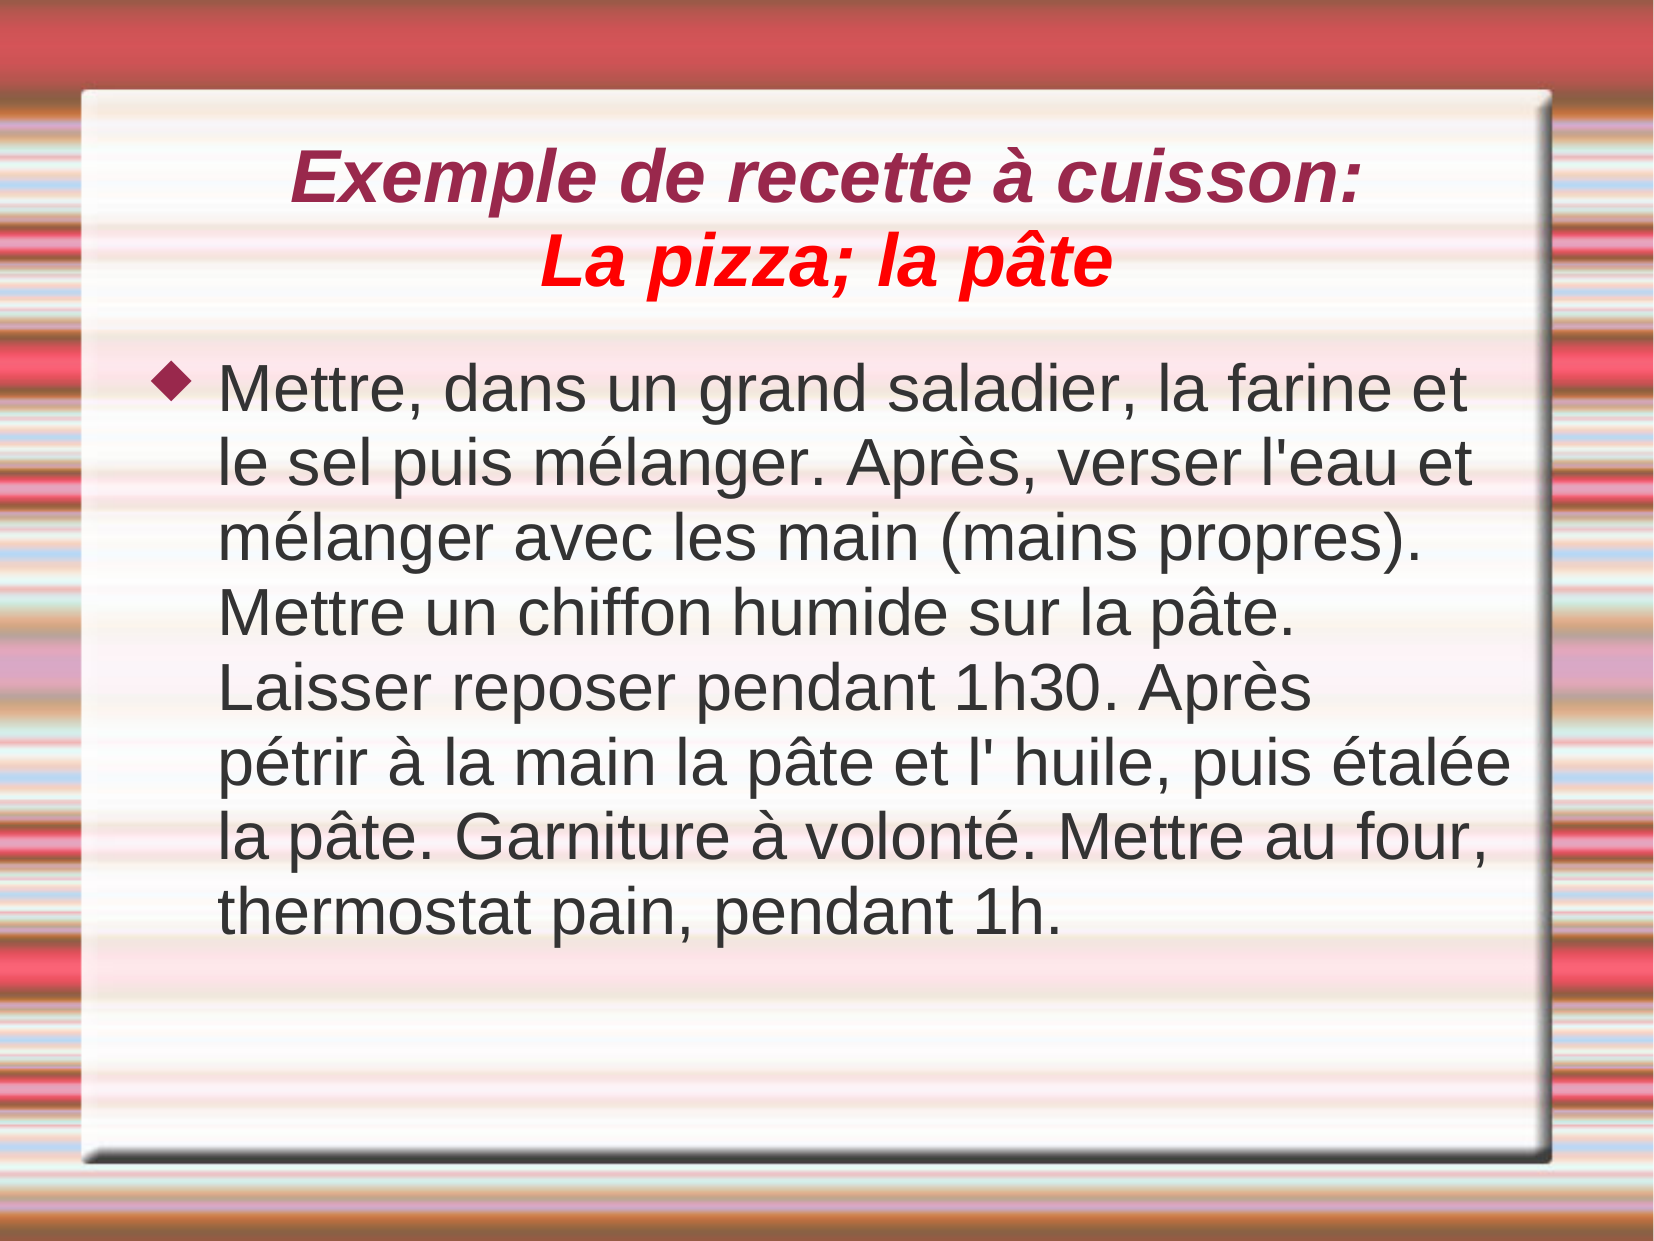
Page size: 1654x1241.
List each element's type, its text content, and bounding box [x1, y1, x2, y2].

picture [0, 0, 1654, 1241]
list Mettre, dans un grand saladier, la farine et le sel puis mélanger. Après, verser l'eau et mélanger avec les main (mains propres). Mettre un chiffon humide sur la pâte. Laisser reposer pendant 1h30. Après pétrir à la main la pâte et l' huile, puis étalée la pâte. Garniture à volonté. Mettre au four, thermostat pain, pendant 1h. [134, 350, 1516, 1132]
title Exemple de recette à cuisson: La pizza; la pâte [121, 114, 1534, 322]
